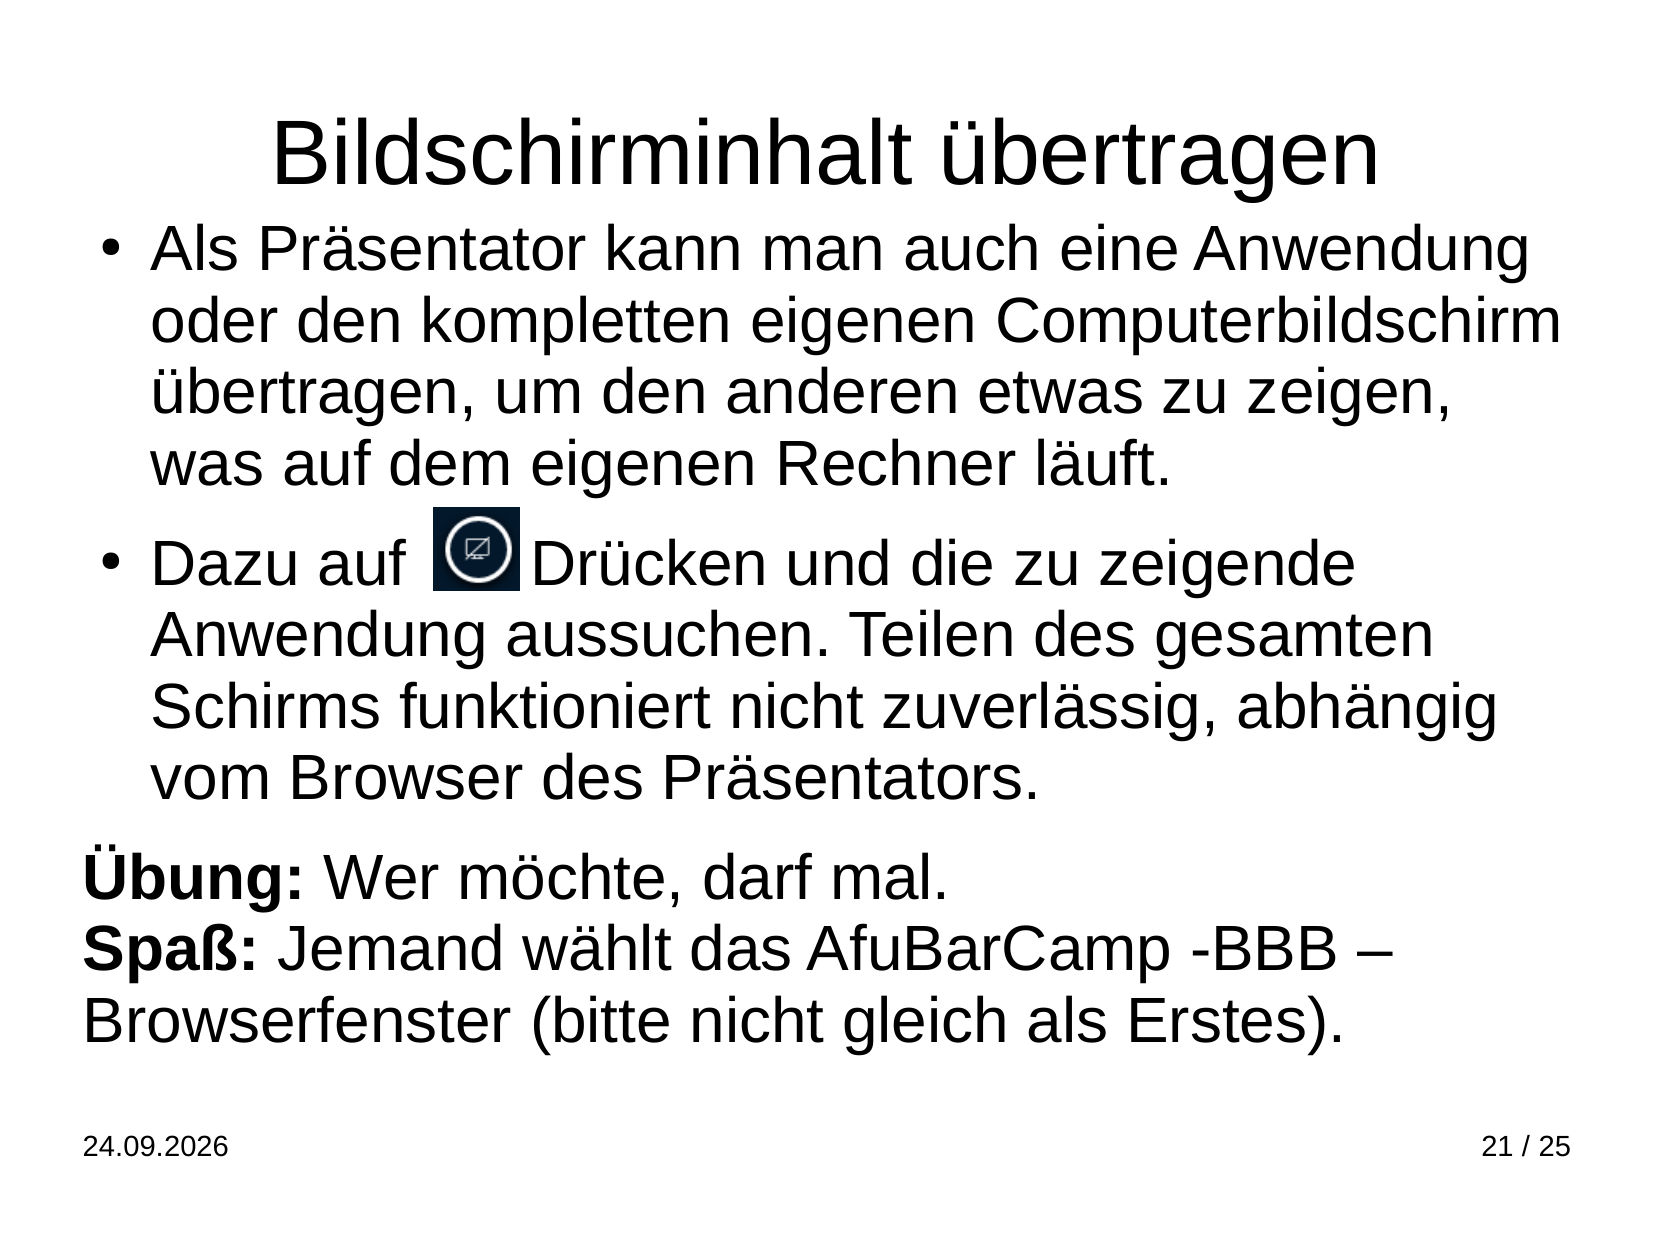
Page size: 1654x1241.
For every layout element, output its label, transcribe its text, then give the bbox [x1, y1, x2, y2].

picture [433, 507, 520, 591]
list Als Präsentator kann man auch eine Anwendung oder den kompletten eigenen Computerbildschirm übertragen, um den anderen etwas zu zeigen, was auf dem eigenen Rechner läuft. Dazu auf Drücken und die zu zeigende Anwendung aussuchen. Teilen des gesamten Schirms funktioniert nicht zuverlässig, abhängig vom Browser des Präsentators. Übung: Wer möchte, darf mal. Spaß: Jemand wählt das AfuBarCamp -BBB – Browserfenster (bitte nicht gleich als Erstes). [82, 212, 1571, 1111]
title Bildschirminhalt übertragen [82, 49, 1571, 212]
